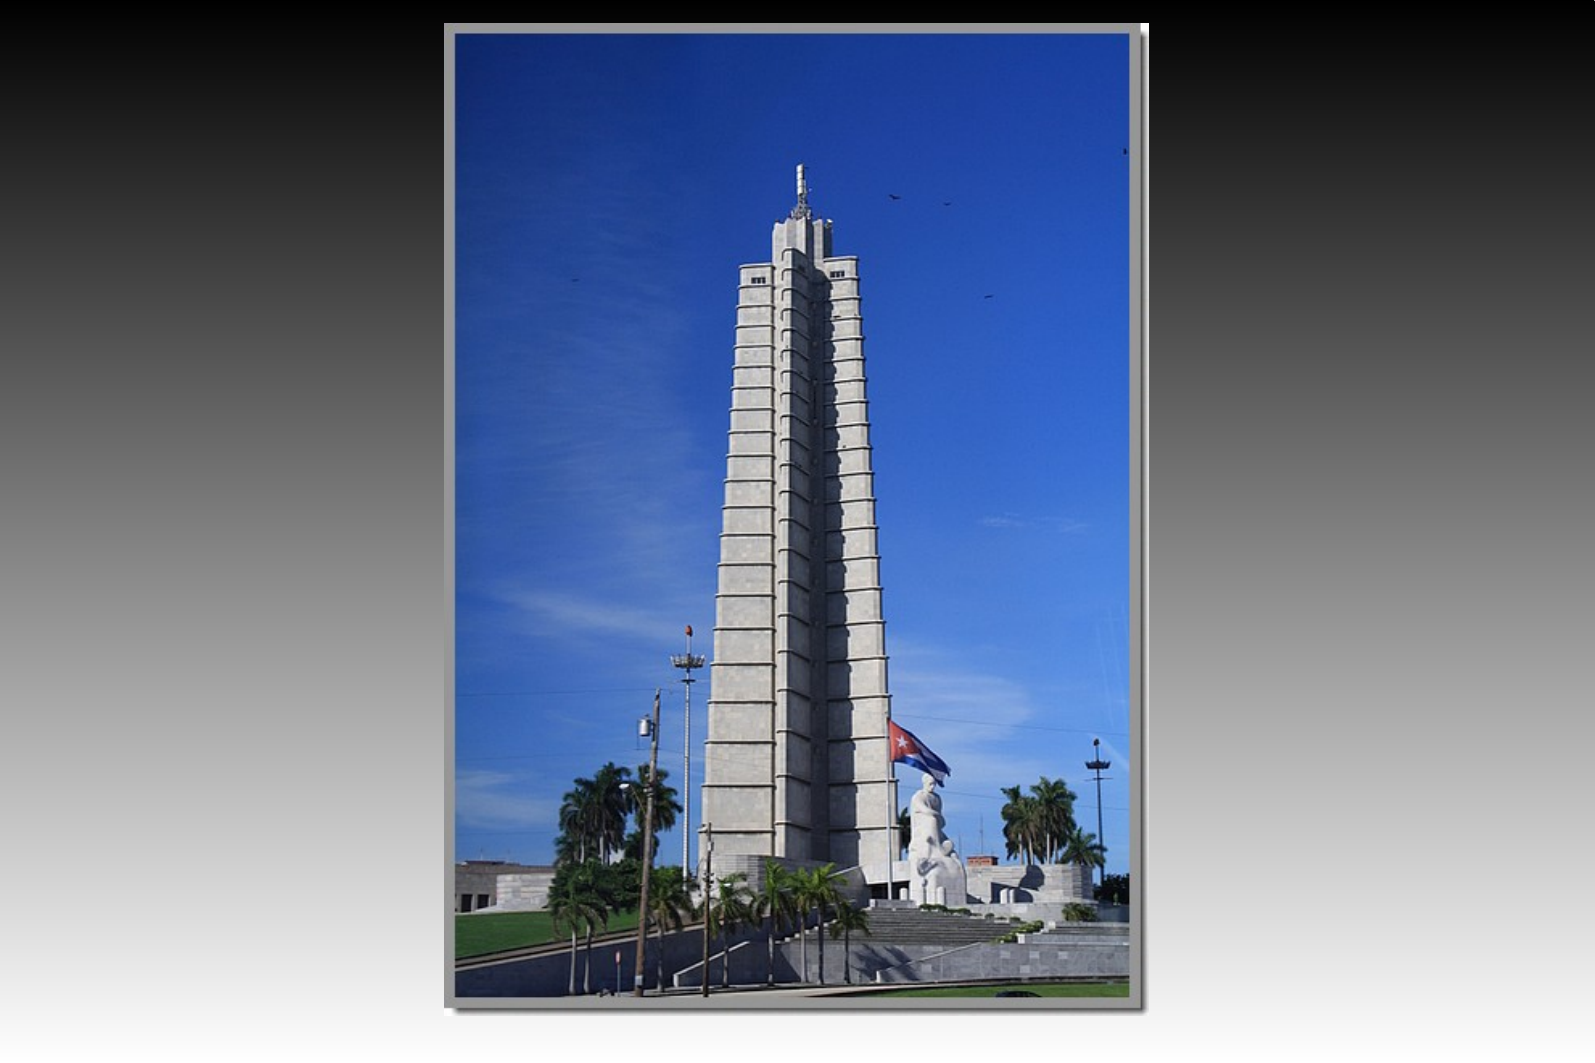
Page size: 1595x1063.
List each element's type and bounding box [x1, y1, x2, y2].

picture [444, 23, 1149, 1016]
